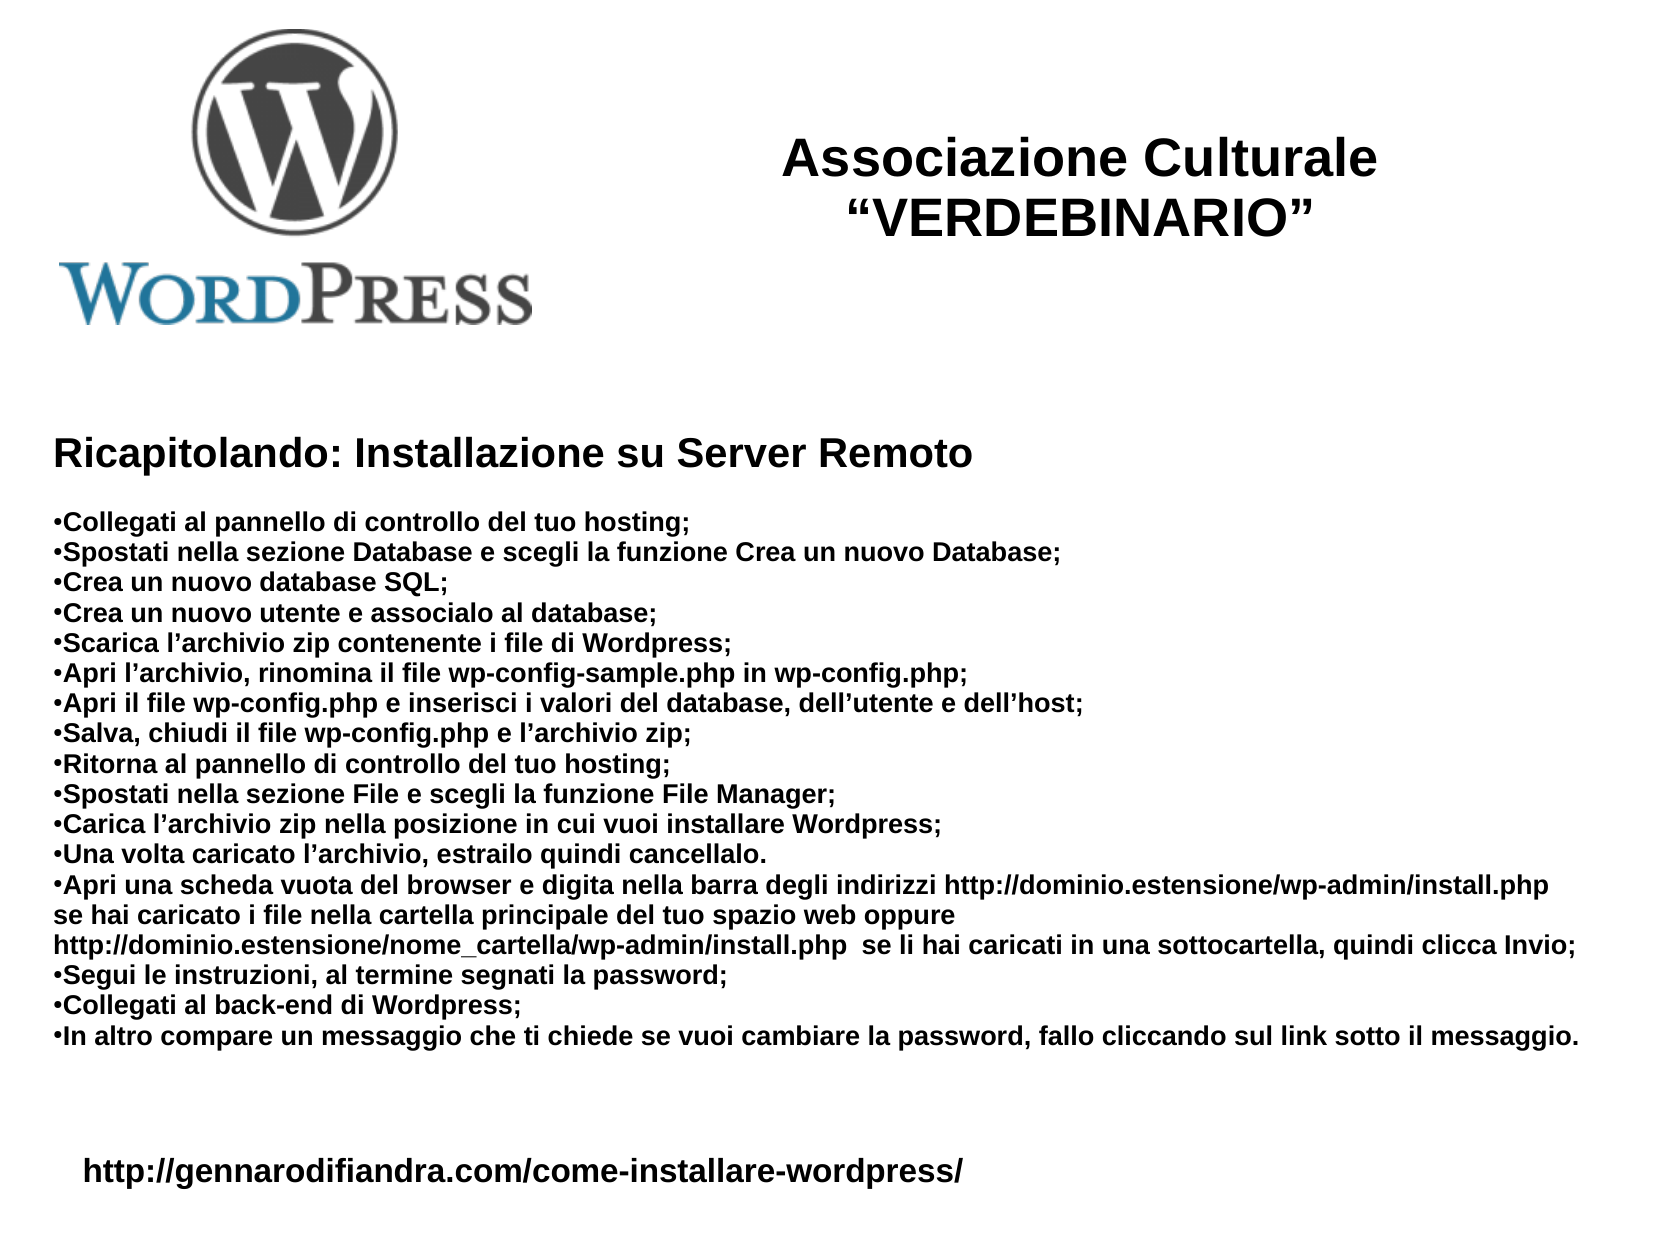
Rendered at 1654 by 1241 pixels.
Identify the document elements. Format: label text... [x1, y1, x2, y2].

picture [59, 29, 532, 325]
subtitle Ricapitolando: Installazione su Server Remoto Collegati al pannello di controllo del tuo hosting; Spostati nella sezione Database e scegli la funzione Crea un nuovo Database; Crea un nuovo database SQL; Crea un nuovo utente e associalo al database; Scarica l’archivio zip contenente i file di Wordpress; Apri l’archivio, rinomina il file wp-config-sample.php in wp-config.php; Apri il file wp-config.php e inserisci i valori del database, dell’utente e dell’host; Salva, chiudi il file wp-config.php e l’archivio zip; Ritorna al pannello di controllo del tuo hosting; Spostati nella sezione File e scegli la funzione File Manager; Carica l’archivio zip nella posizione in cui vuoi installare Wordpress; Una volta caricato l’archivio, estrailo quindi cancellalo. Apri una scheda vuota del browser e digita nella barra degli indirizzi http://dominio.estensione/wp-admin/install.php se hai caricato i file nella cartella principale del tuo spazio web oppurehttp://dominio.estensione/nome_cartella/wp-admin/install.php se li hai caricati in una sottocartella, quindi clicca Invio; Segui le instruzioni, al termine segnati la password; Collegati al back-end di Wordpress; In altro compare un messaggio che ti chiede se vuoi cambiare la password, fallo cliccando sul link sotto il messaggio. [53, 359, 1595, 1123]
title http://gennarodifiandra.com/come-installare-wordpress/ [82, 1122, 1063, 1221]
title Associazione Culturale “VERDEBINARIO” [590, 50, 1571, 325]
